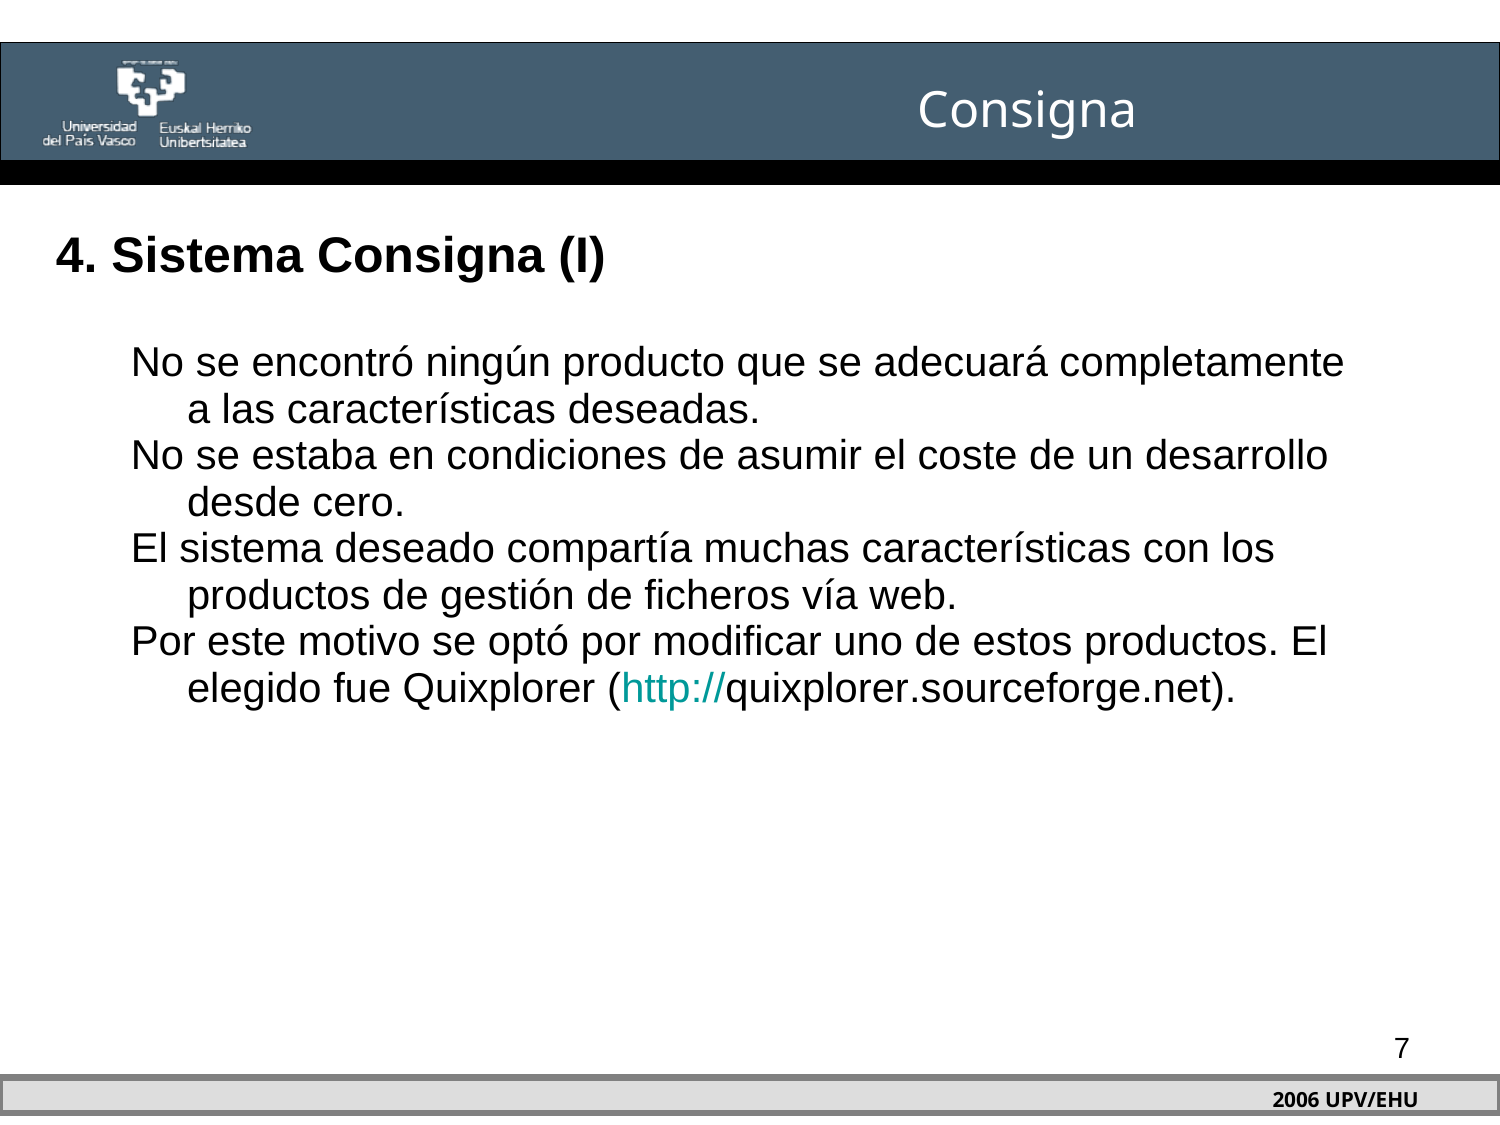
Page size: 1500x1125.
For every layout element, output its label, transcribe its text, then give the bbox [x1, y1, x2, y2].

picture [4, 42, 290, 160]
text_box Consigna [620, 66, 1436, 151]
text_box 4. Sistema Consigna (I) No se encontró ningún producto que se adecuará completamente a las características deseadas. No se estaba en condiciones de asumir el coste de un desarrollo desde cero. El sistema deseado compartía muchas características con los productos de gestión de ficheros vía web. Por este motivo se optó por modificar uno de estos productos. El elegido fue Quixplorer (http://quixplorer.sourceforge.net). [41, 219, 1365, 719]
text_box [0, 42, 1500, 185]
text_box [0, 1077, 1257, 1113]
text_box 2006 UPV/EHU [1257, 1077, 1500, 1122]
